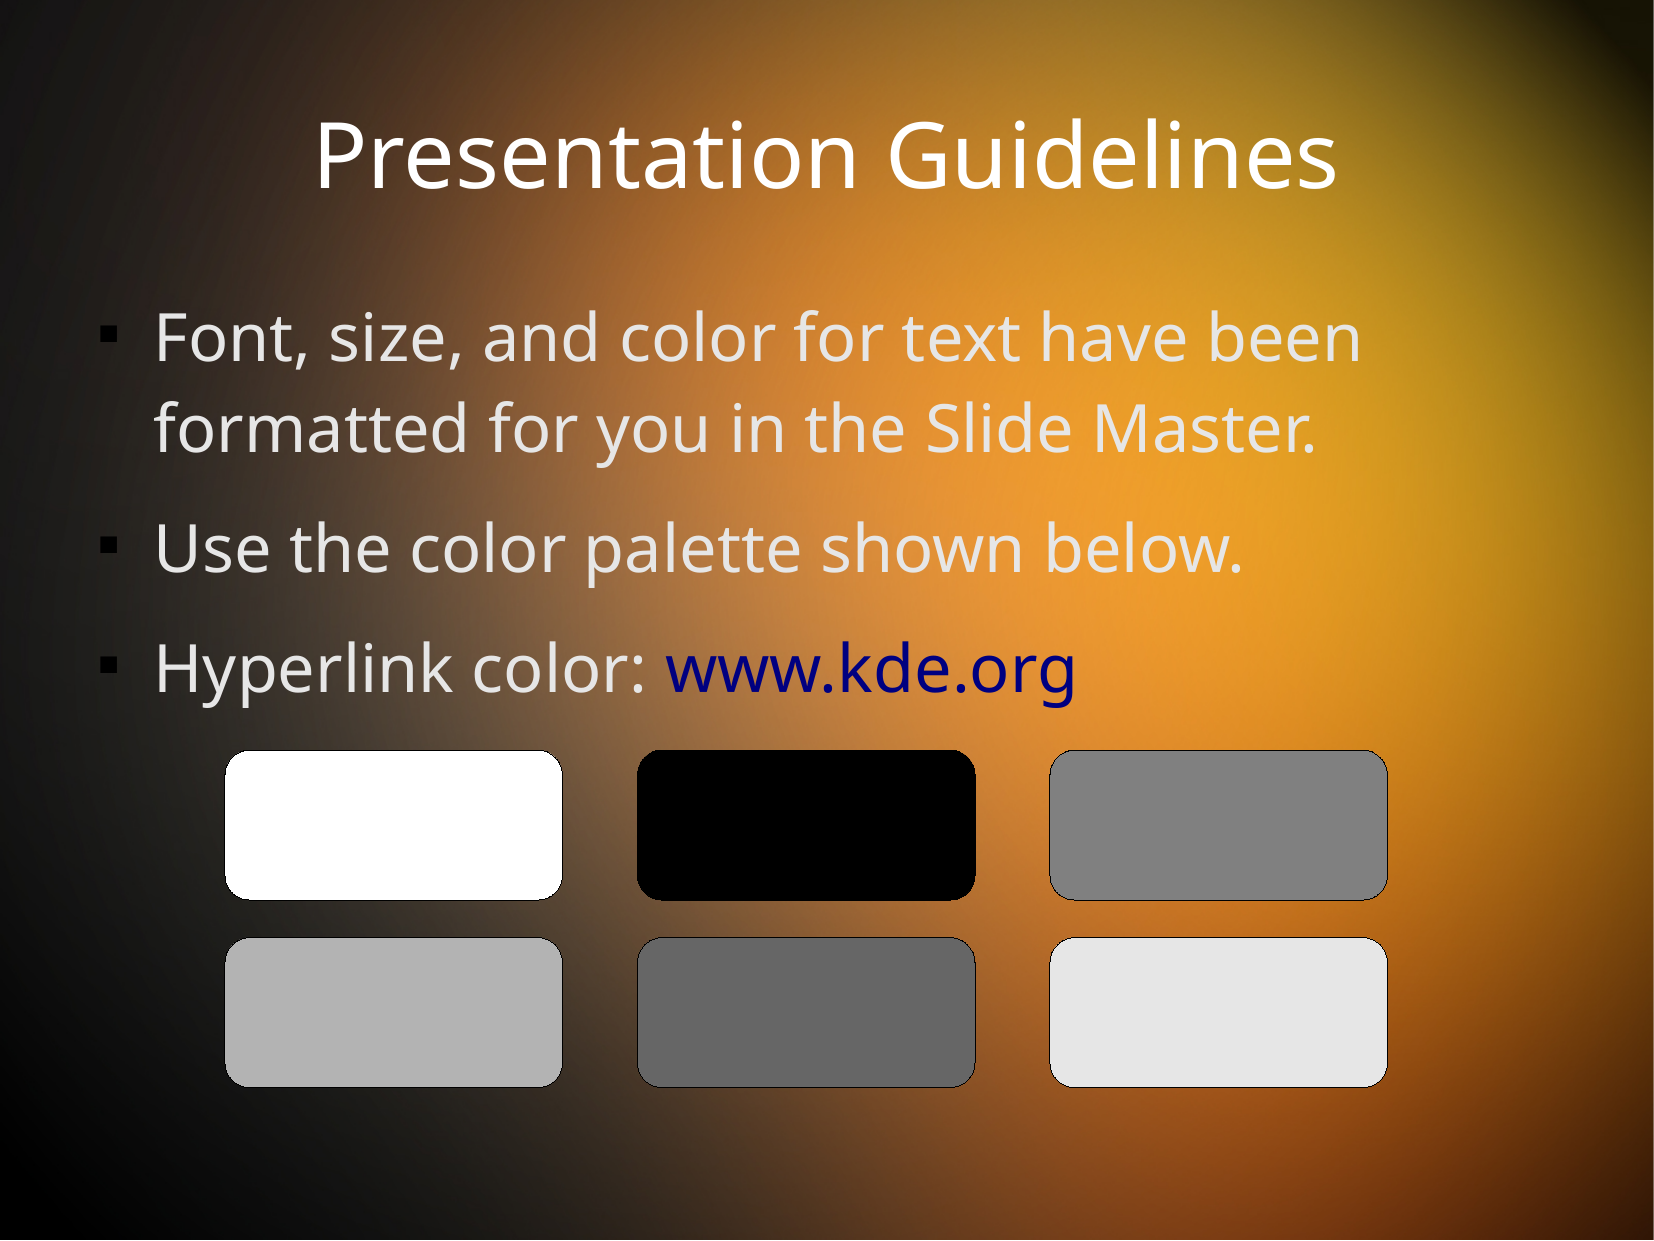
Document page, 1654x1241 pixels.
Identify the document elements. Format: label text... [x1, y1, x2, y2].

text_box [637, 750, 976, 901]
text_box [224, 750, 563, 901]
title Presentation Guidelines [82, 49, 1571, 257]
list Font, size, and color for text have been formatted for you in the Slide Master. Use the color palette shown below. Hyperlink color: www.kde.org [82, 290, 1571, 1094]
text_box [637, 937, 976, 1088]
picture [0, 0, 1654, 1240]
text_box [1049, 750, 1388, 901]
text_box [224, 937, 563, 1088]
text_box [1049, 937, 1388, 1088]
